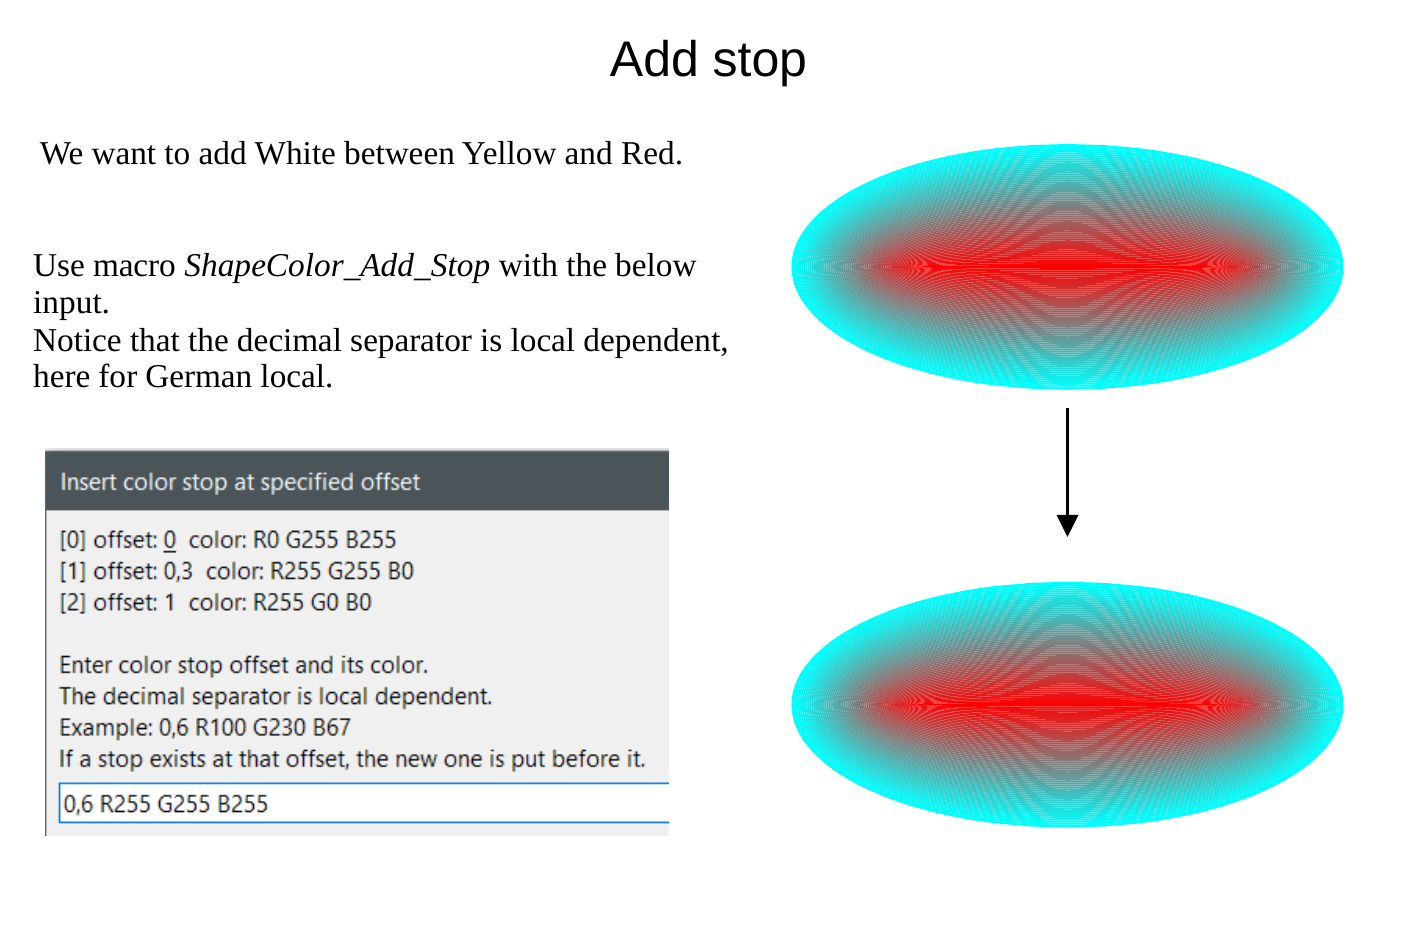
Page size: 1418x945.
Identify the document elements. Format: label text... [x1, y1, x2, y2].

text_box Use macro ShapeColor_Add_Stop with the below input. Notice that the decimal separator is local dependent, here for German local. [33, 247, 752, 396]
text_box [791, 581, 1344, 828]
text_box We want to add White between Yellow and Red. [40, 135, 699, 194]
title Add stop [0, 0, 1418, 119]
text_box [791, 143, 1344, 390]
picture [45, 448, 669, 837]
